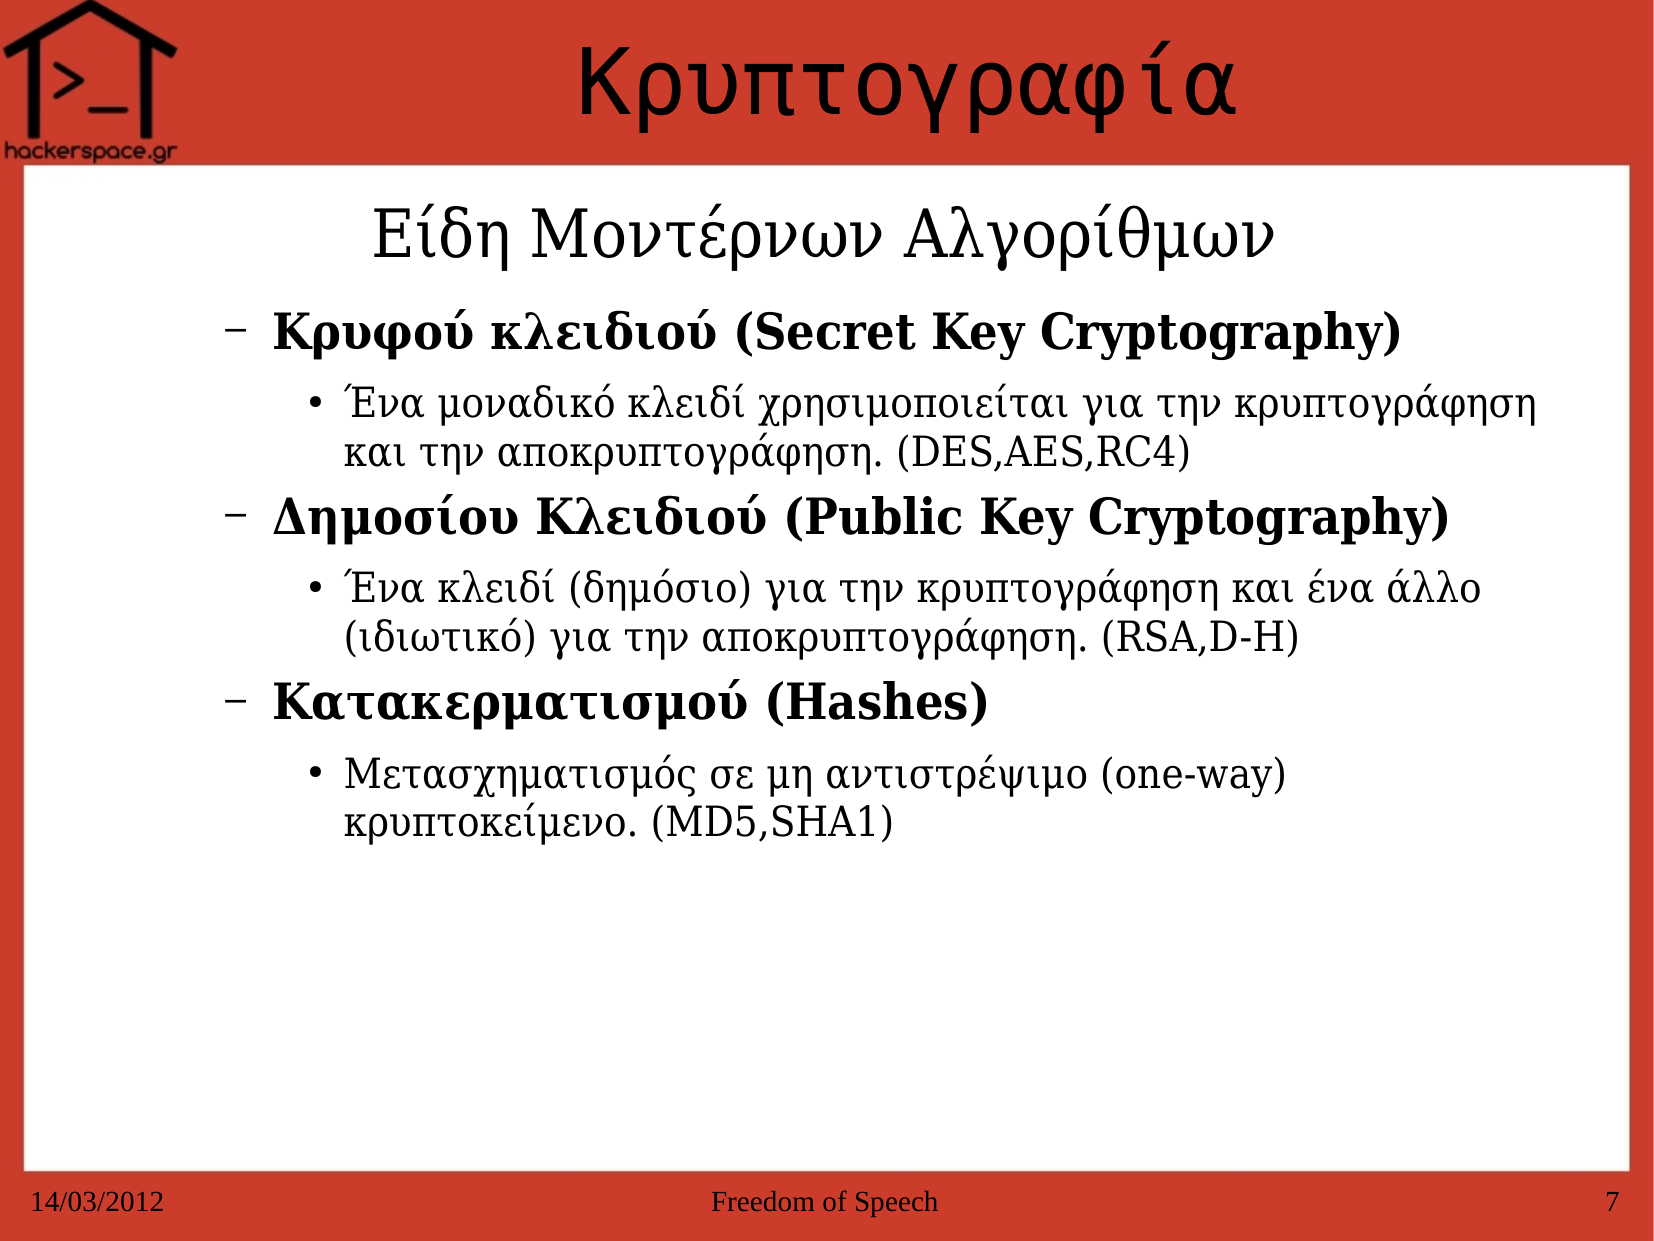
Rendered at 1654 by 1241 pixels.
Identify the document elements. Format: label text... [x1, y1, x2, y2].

title Κρυπτογραφία [195, 15, 1621, 151]
picture [0, 0, 1654, 1241]
list Είδη Μοντέρνων Αλγορίθμων Κρυφού κλειδιού (Secret Key Cryptography) Ένα μοναδικό κλειδί χρησιμοποιείται για την κρυπτογράφηση και την αποκρυπτογράφηση. (DES,AES,RC4) Δημοσίου Κλειδιού (Public Key Cryptography) Ένα κλειδί (δημόσιο) για την κρυπτογράφηση και ένα άλλο (ιδιωτικό) για την αποκρυπτογράφηση. (RSA,D-H) Κατακερματισμού (Hashes) Μετασχηματισμός σε μη αντιστρέψιμο (one-way) κρυπτοκείμενο. (MD5,SHA1) [60, 195, 1591, 1141]
